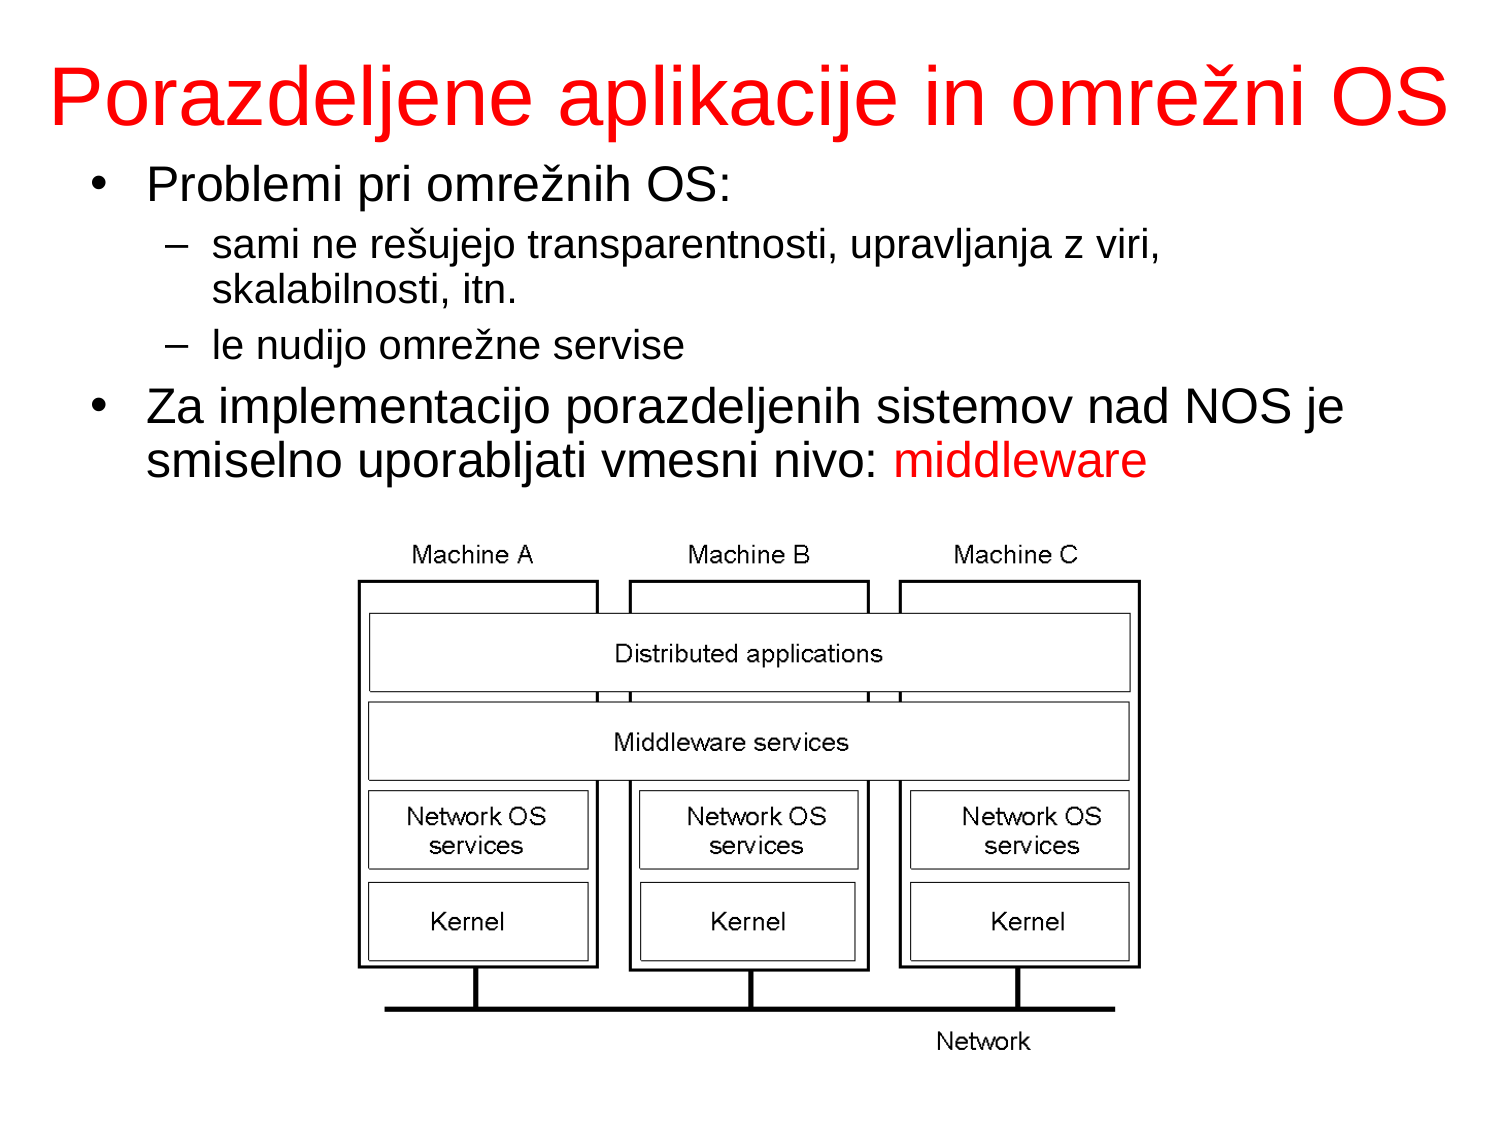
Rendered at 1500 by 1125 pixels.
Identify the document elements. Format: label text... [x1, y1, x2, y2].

list Problemi pri omrežnih OS: sami ne rešujejo transparentnosti, upravljanja z viri, skalabilnosti, itn. le nudijo omrežne servise Za implementacijo porazdeljenih sistemov nad NOS je smiselno uporabljati vmesni nivo: middleware [75, 150, 1426, 1042]
title Porazdeljene aplikacije in omrežni OS [0, 23, 1500, 161]
picture [316, 503, 1144, 1094]
